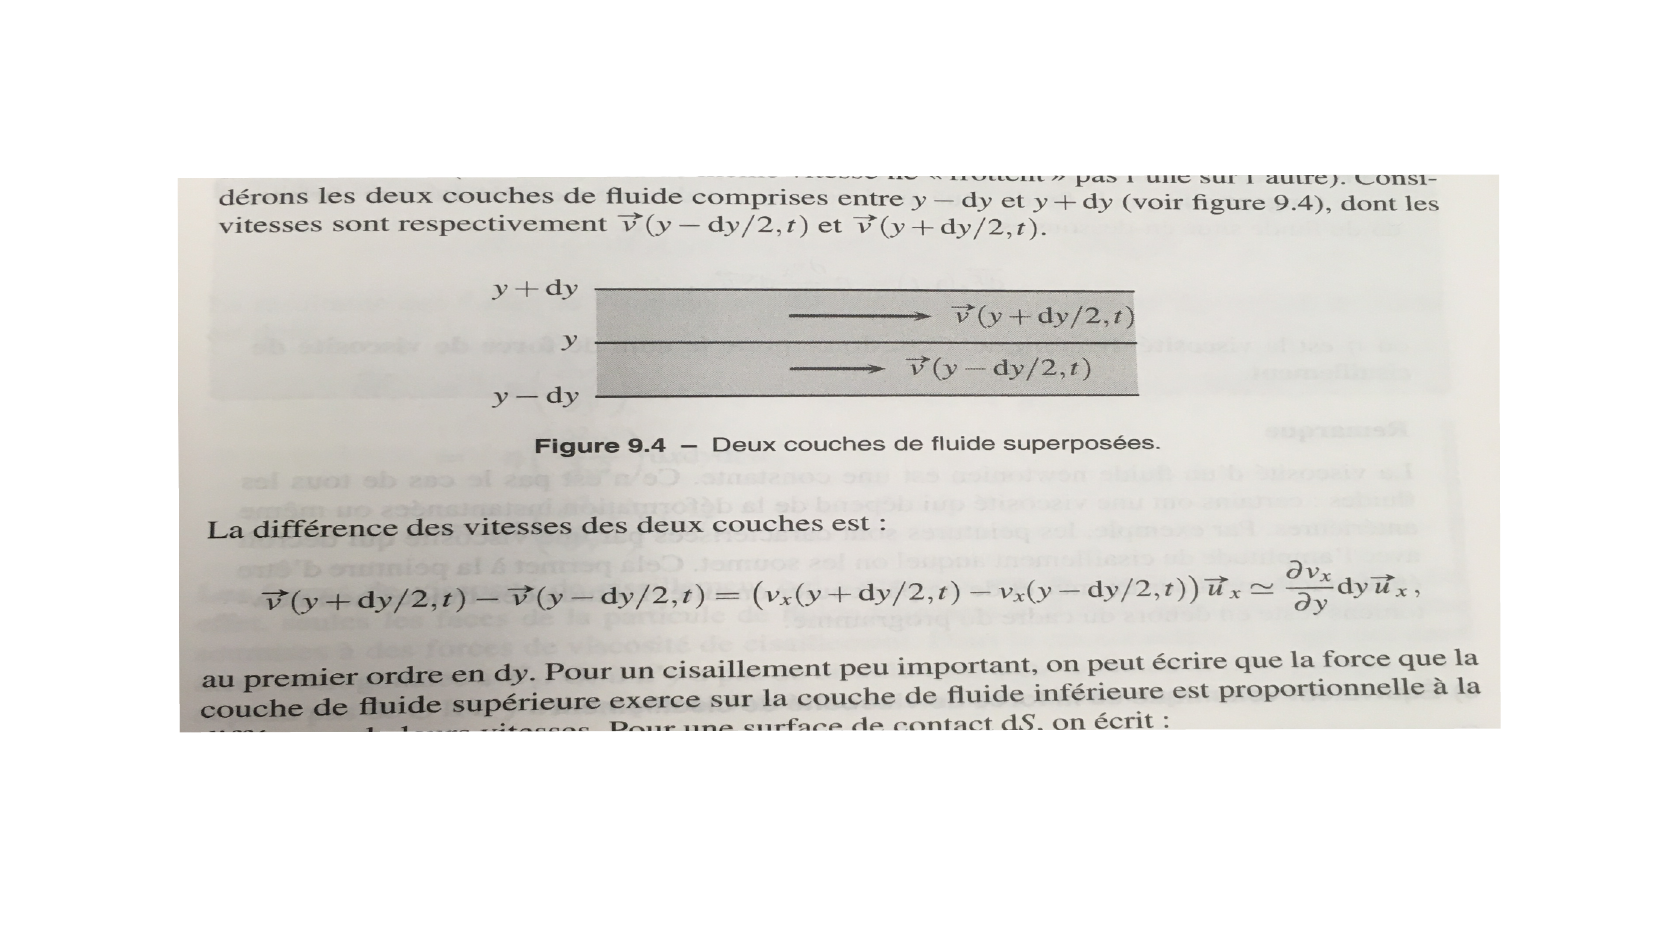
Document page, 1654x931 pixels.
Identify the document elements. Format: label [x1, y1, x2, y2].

picture [177, 174, 1501, 733]
